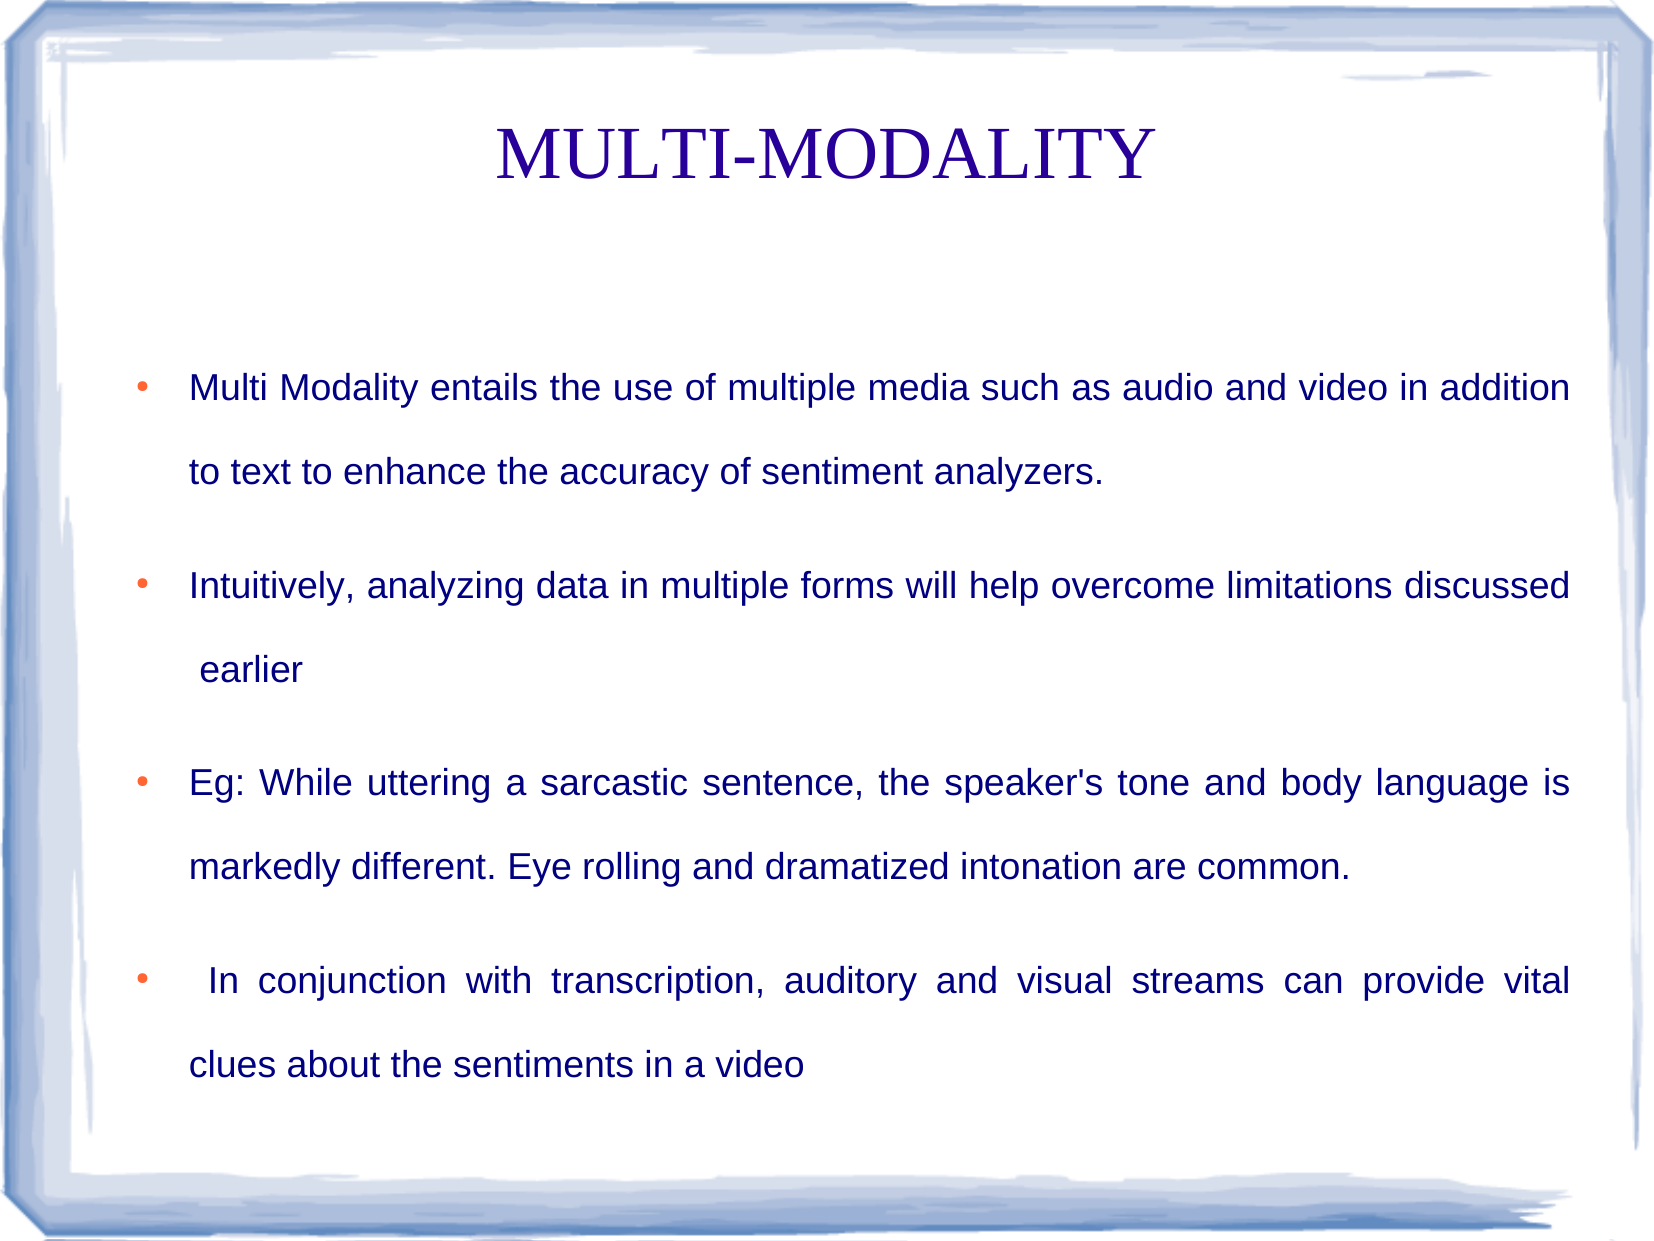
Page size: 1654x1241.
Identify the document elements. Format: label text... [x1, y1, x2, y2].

picture [0, 0, 1654, 1241]
title MULTI-MODALITY [82, 49, 1571, 257]
list Multi Modality entails the use of multiple media such as audio and video in addition to text to enhance the accuracy of sentiment analyzers. Intuitively, analyzing data in multiple forms will help overcome limitations discussed earlier Eg: While uttering a sarcastic sentence, the speaker's tone and body language is markedly different. Eye rolling and dramatized intonation are common. In conjunction with transcription, auditory and visual streams can provide vital clues about the sentiments in a video [118, 324, 1571, 1157]
